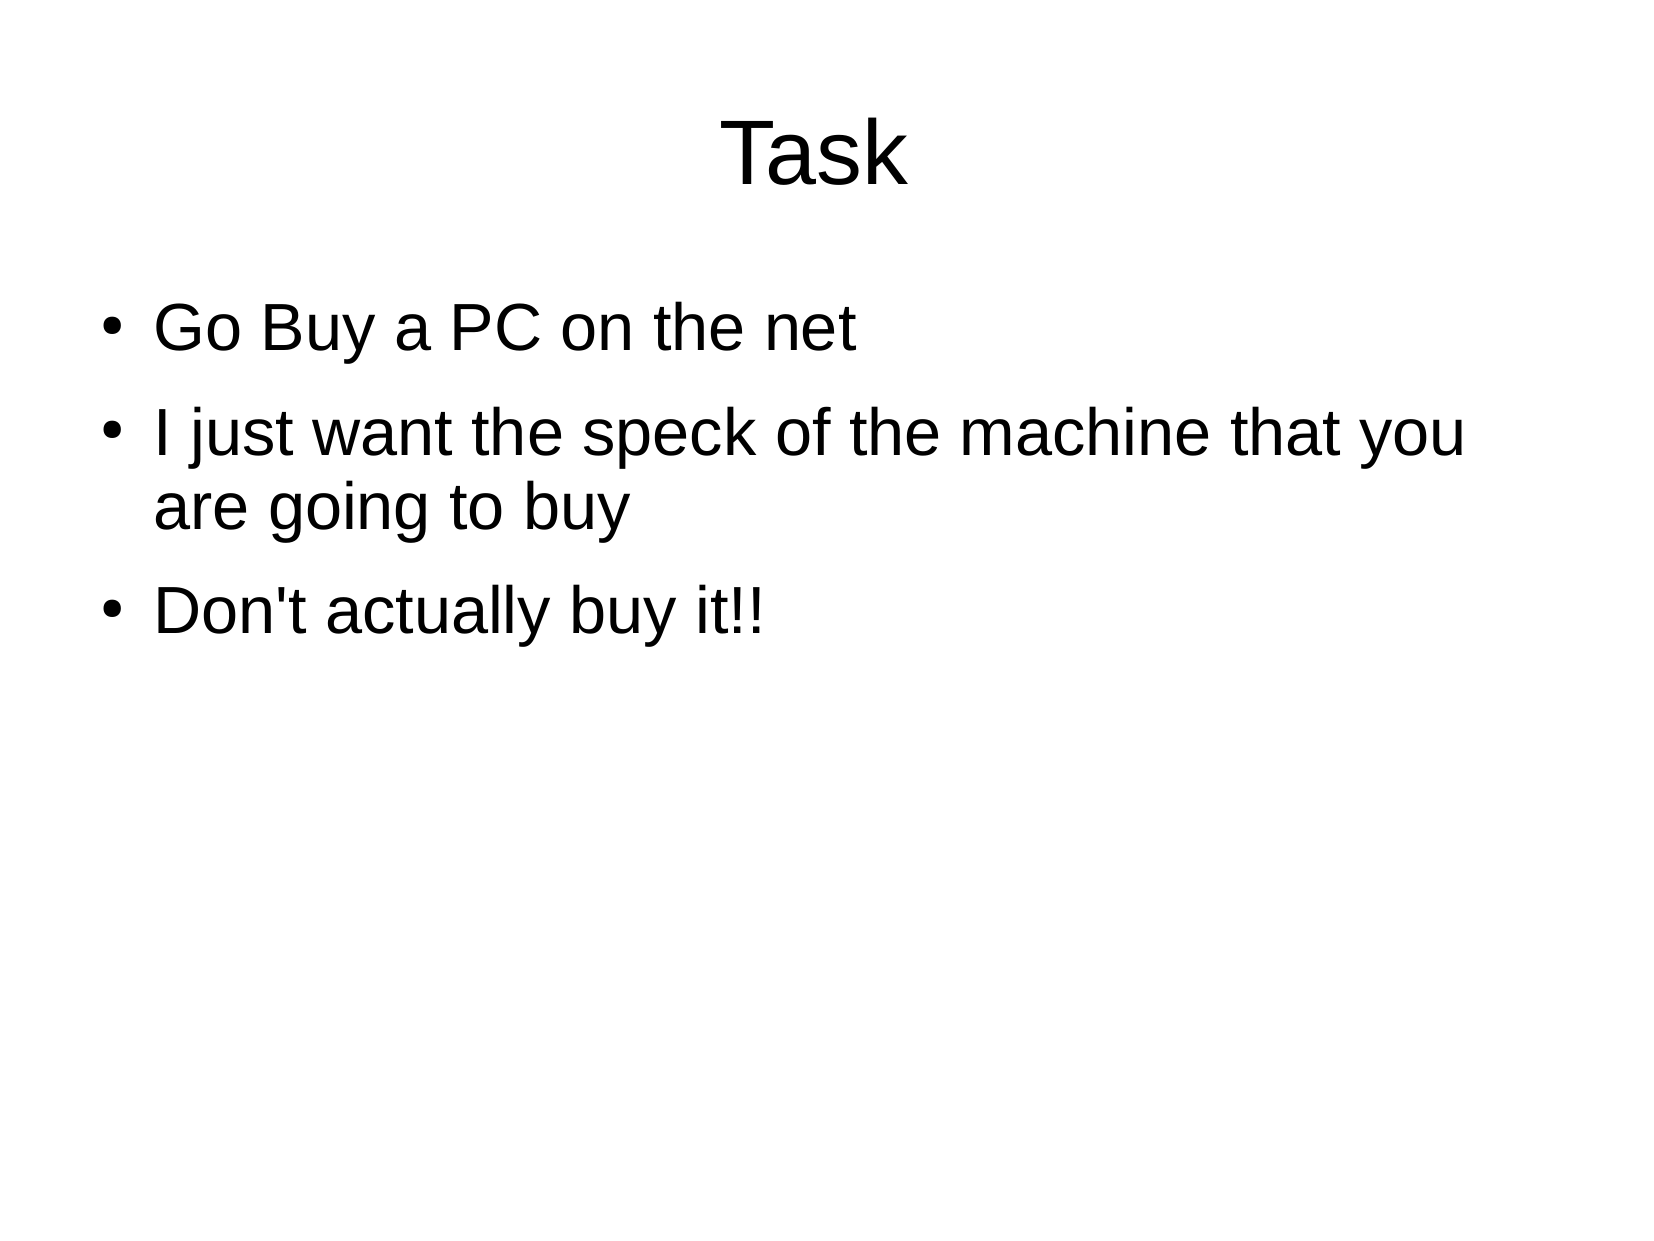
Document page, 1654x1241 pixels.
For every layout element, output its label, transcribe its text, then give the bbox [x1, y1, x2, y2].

list Go Buy a PC on the net I just want the speck of the machine that you are going to buy Don't actually buy it!! [82, 290, 1571, 1109]
title Task [82, 56, 1571, 250]
